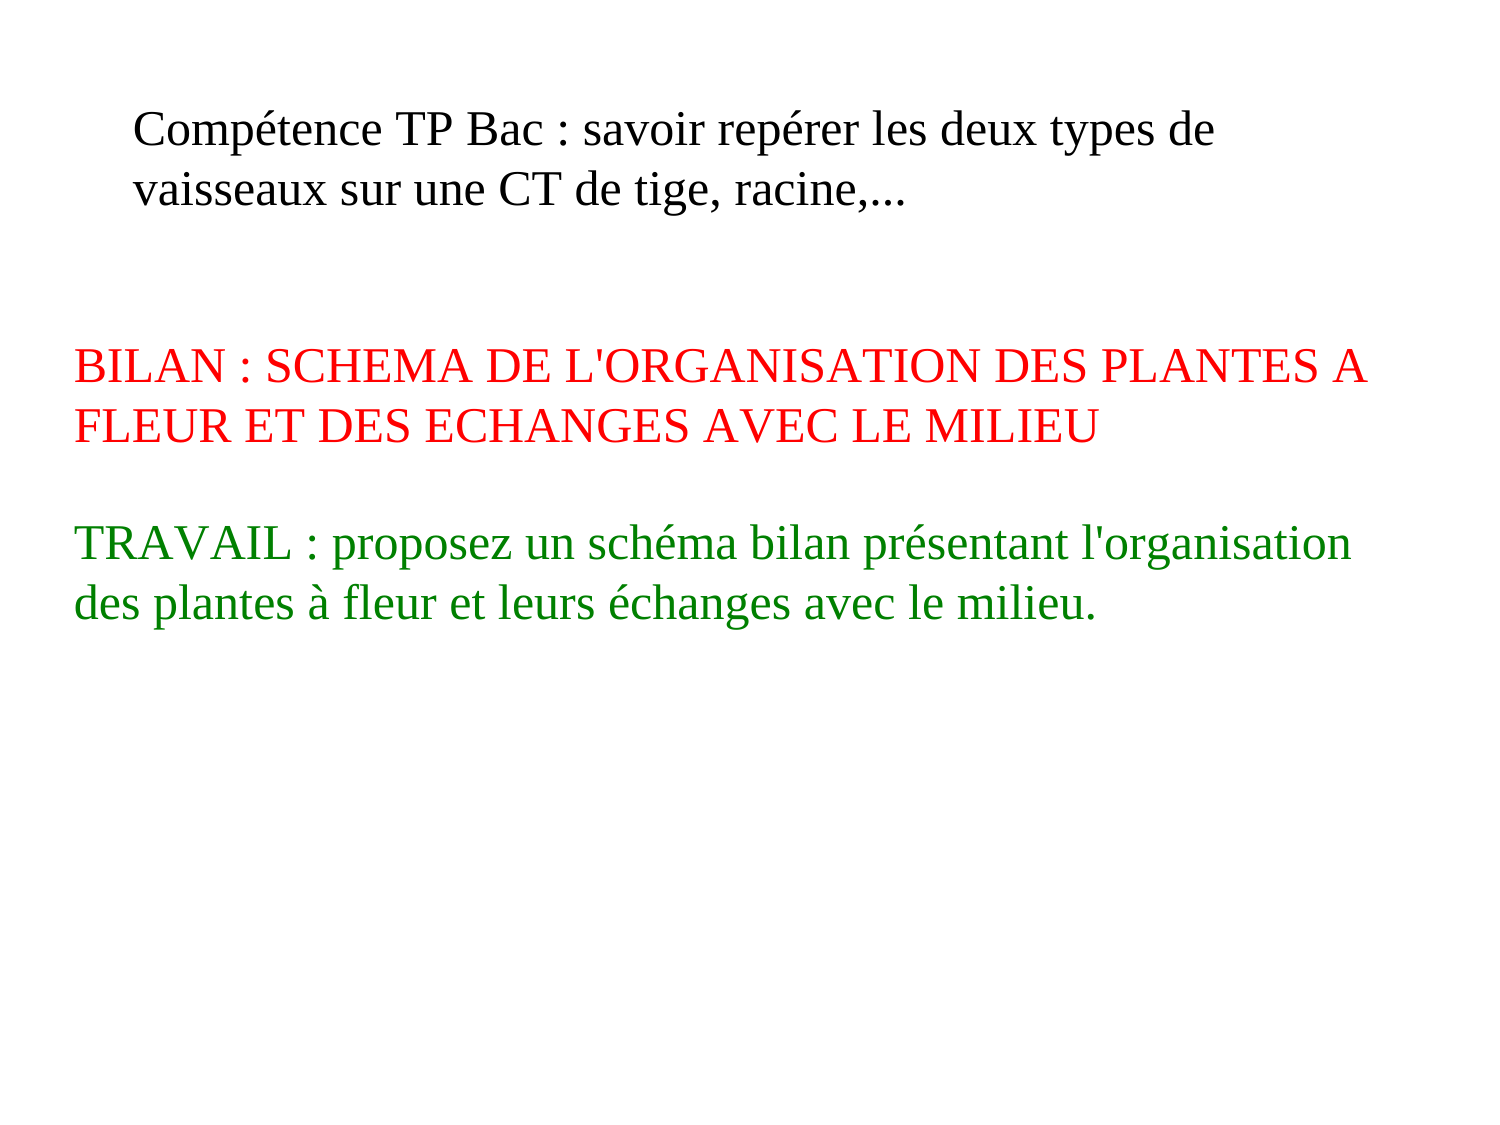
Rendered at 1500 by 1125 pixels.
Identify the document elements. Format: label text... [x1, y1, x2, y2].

text_box TRAVAIL : proposez un schéma bilan présentant l'organisation des plantes à fleur et leurs échanges avec le milieu. [59, 502, 1388, 638]
text_box Compétence TP Bac : savoir repérer les deux types de vaisseaux sur une CT de tige, racine,... [118, 88, 1389, 224]
text_box BILAN : SCHEMA DE L'ORGANISATION DES PLANTES A FLEUR ET DES ECHANGES AVEC LE MILIEU [59, 324, 1418, 460]
